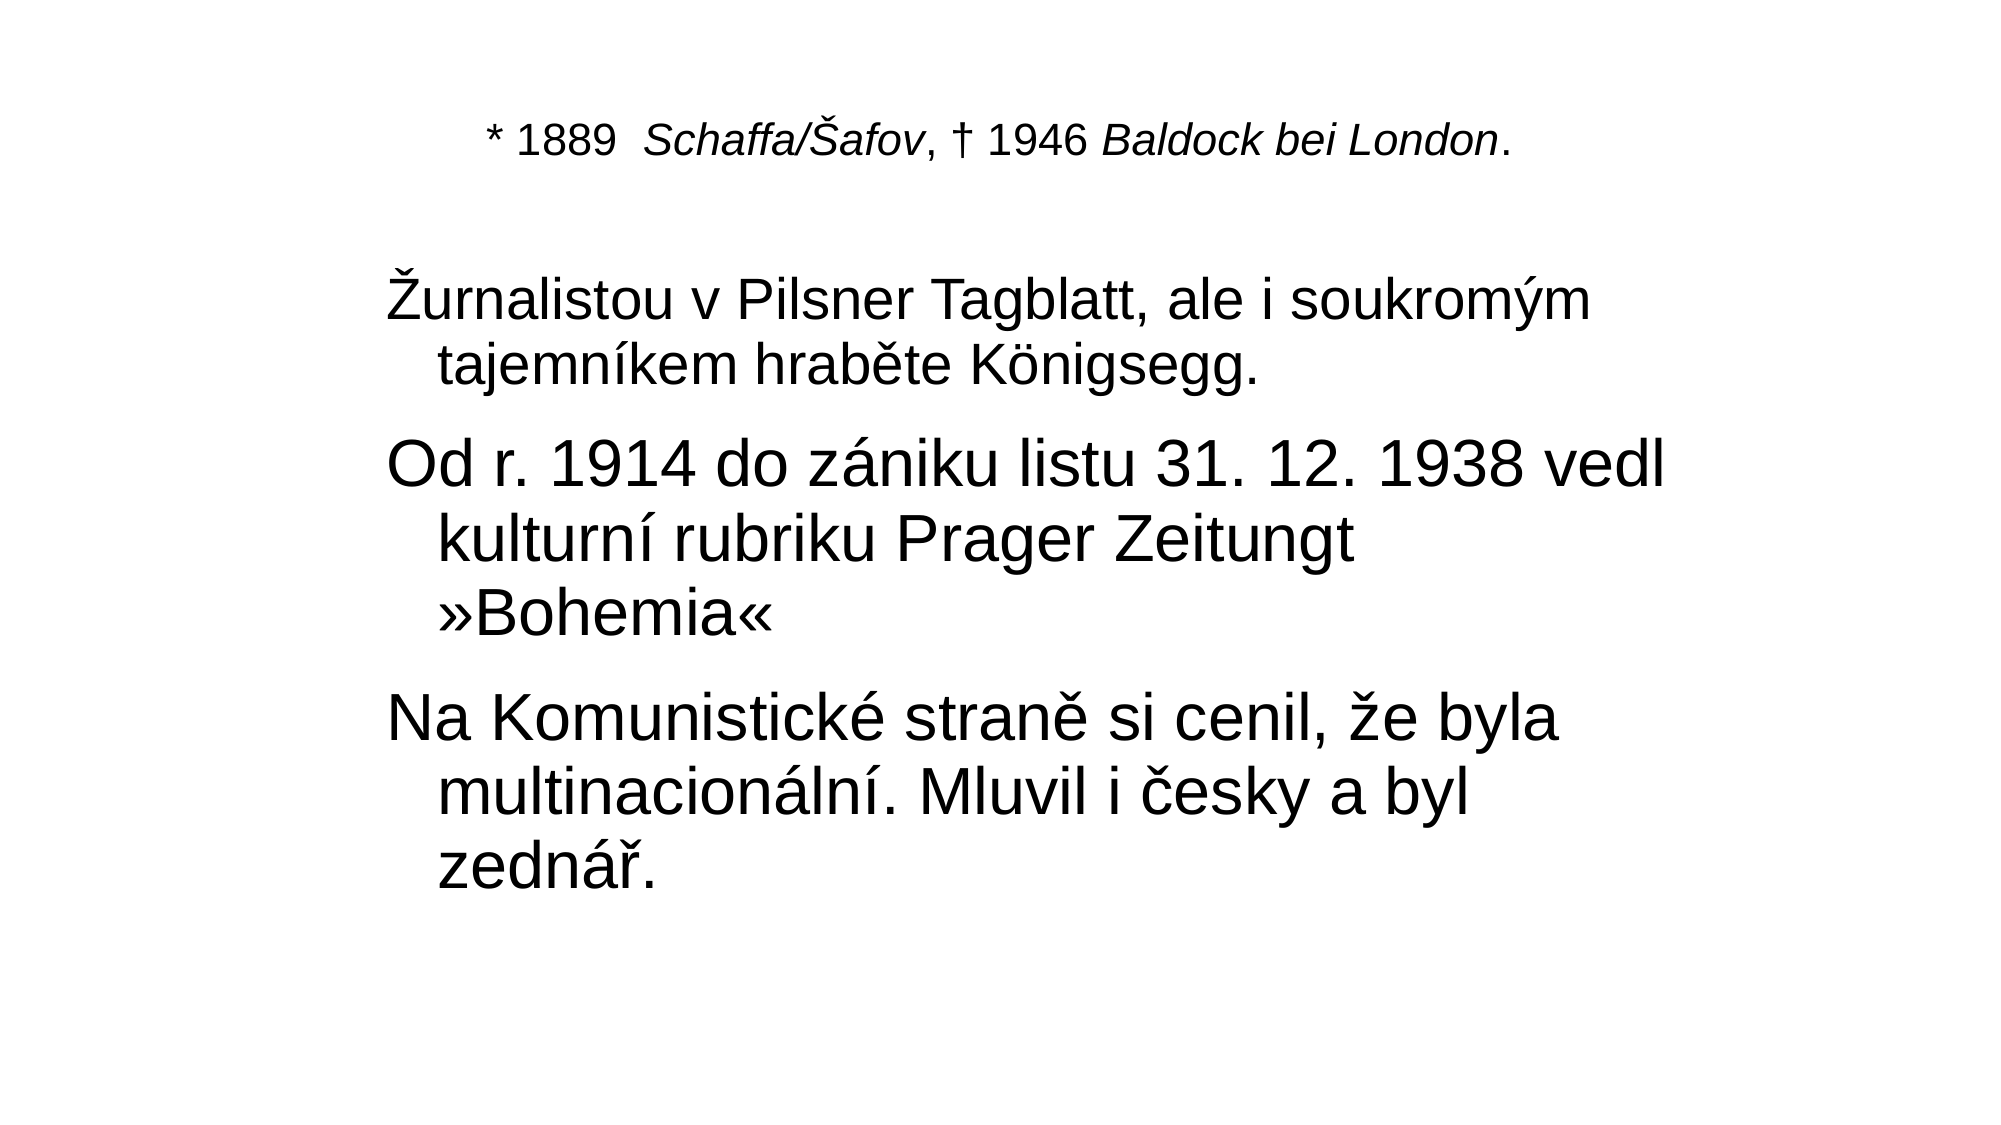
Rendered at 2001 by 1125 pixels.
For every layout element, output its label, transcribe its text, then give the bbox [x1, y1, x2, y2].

list Žurnalistou v Pilsner Tagblatt, ale i soukromým tajemníkem hraběte Königsegg. Od r. 1914 do zániku listu 31. 12. 1938 vedl kulturní rubriku Prager Zeitungt »Bohemia« Na Komunistické straně si cenil, že byla multinacionální. Mluvil i česky a byl zednář. [324, 263, 1675, 1006]
title * 1889 Schaffa/Šafov, † 1946 Baldock bei London. [324, 44, 1675, 233]
